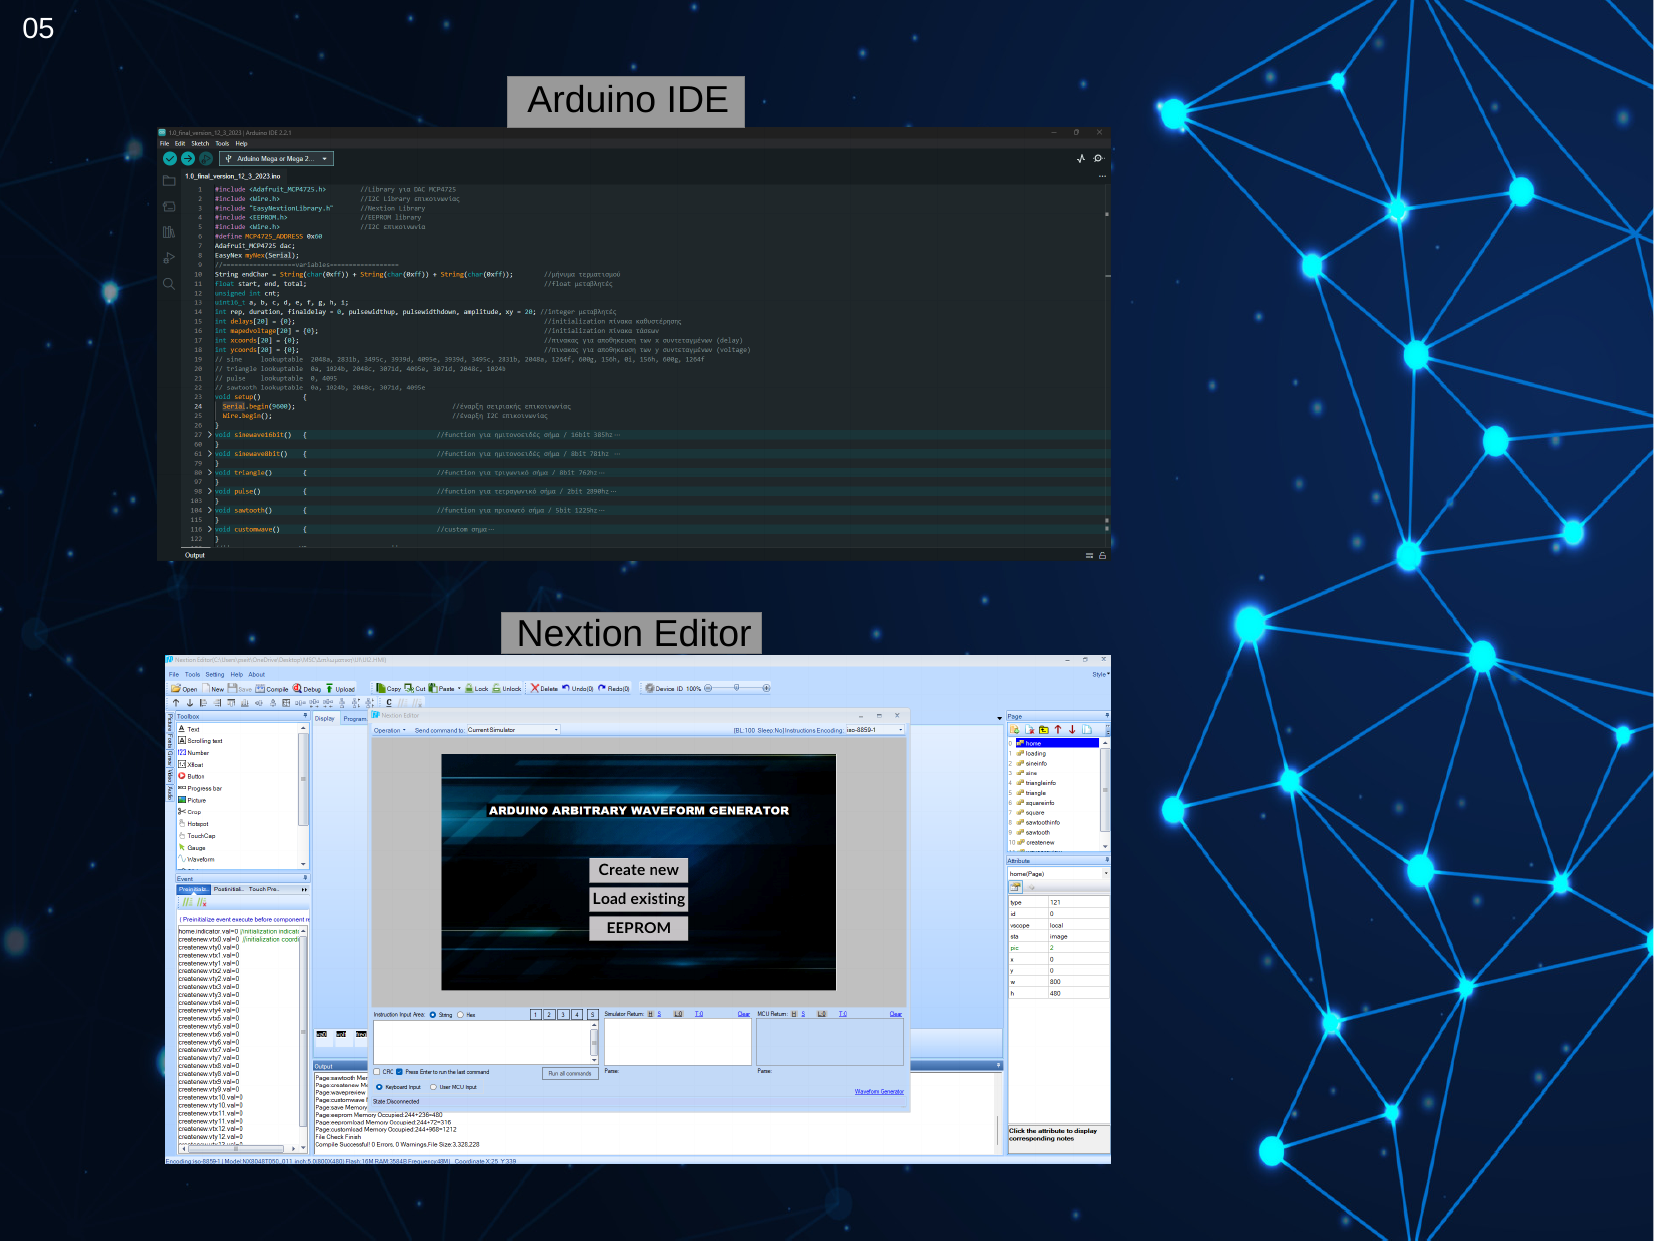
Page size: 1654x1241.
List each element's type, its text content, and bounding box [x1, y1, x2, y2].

text_box Nextion Editor [501, 604, 828, 662]
picture [0, 0, 1654, 1241]
title 05 [6, 5, 71, 48]
text_box Arduino IDE [512, 70, 745, 128]
text_box [507, 76, 512, 128]
